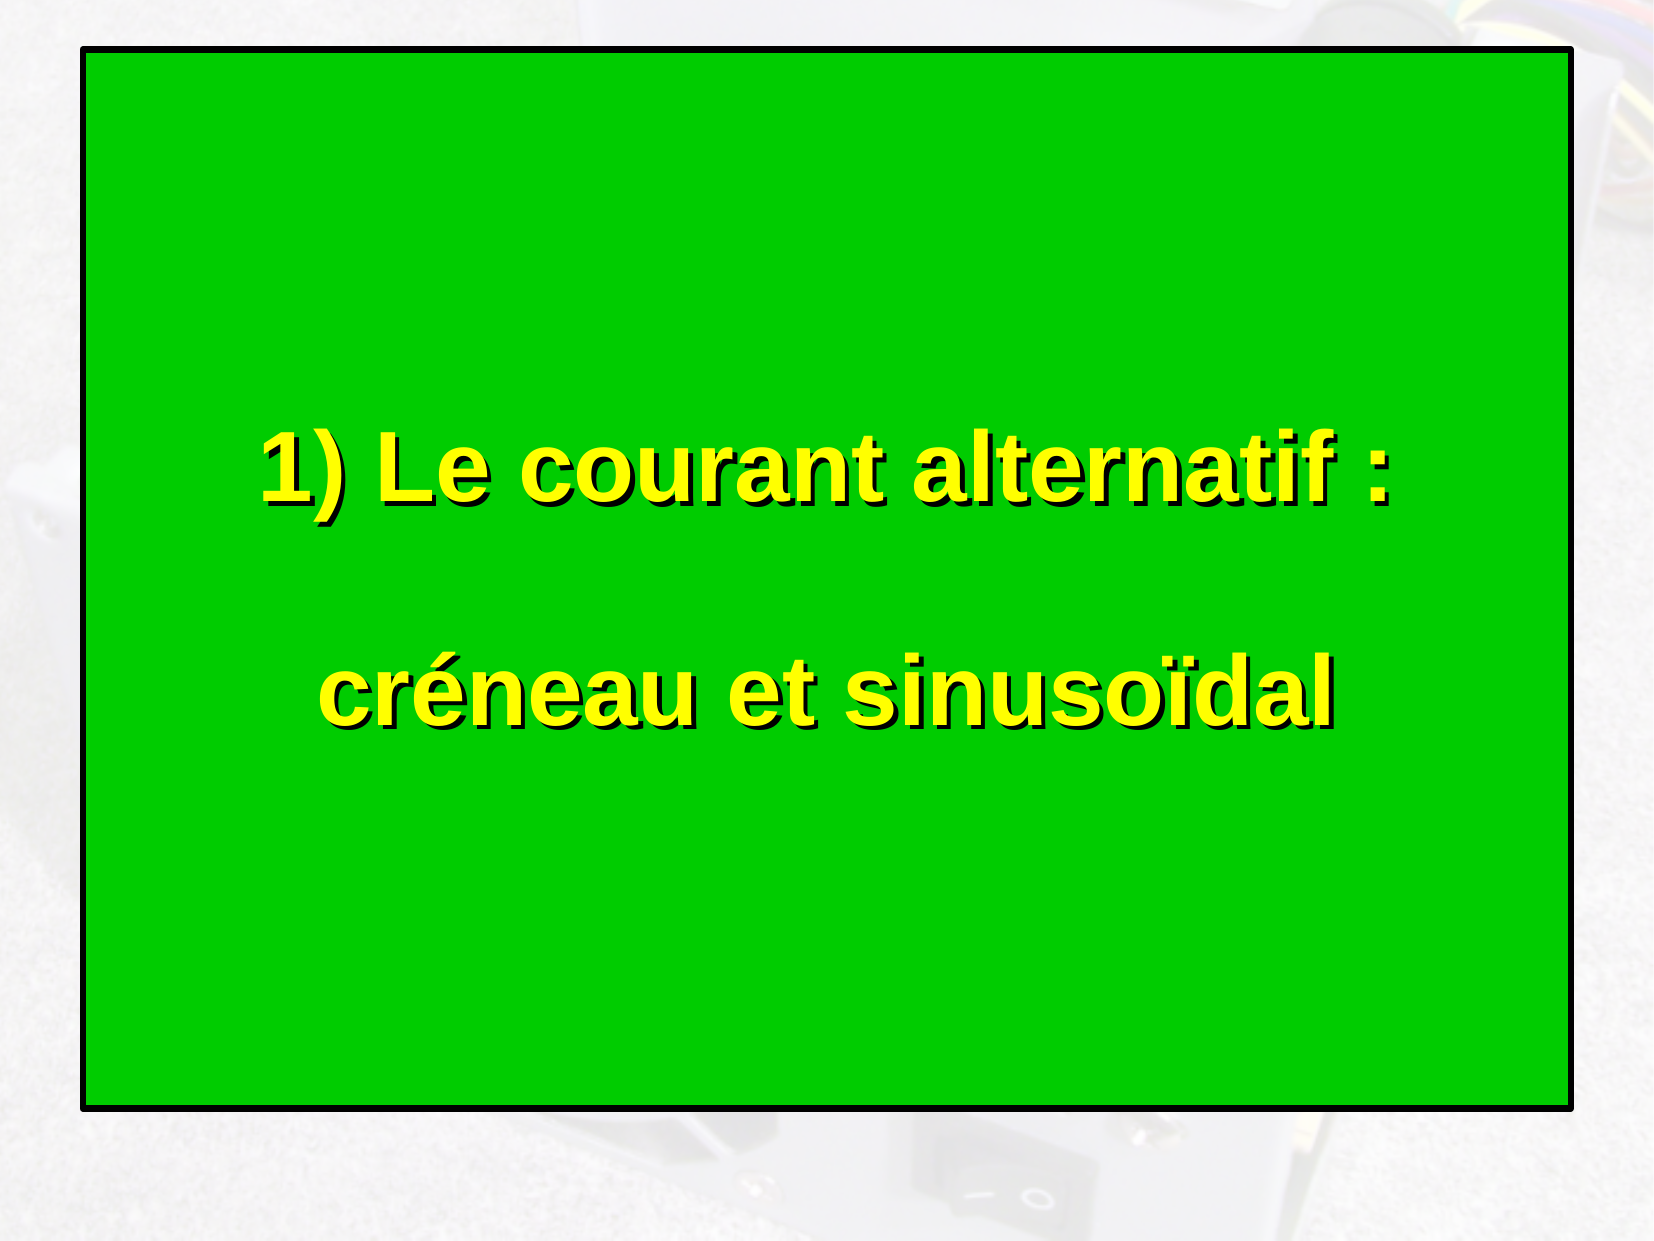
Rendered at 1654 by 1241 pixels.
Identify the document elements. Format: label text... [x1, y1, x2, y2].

picture [0, 0, 1654, 1241]
subtitle 1) Le courant alternatif : créneau et sinusoïdal [82, 49, 1571, 1109]
